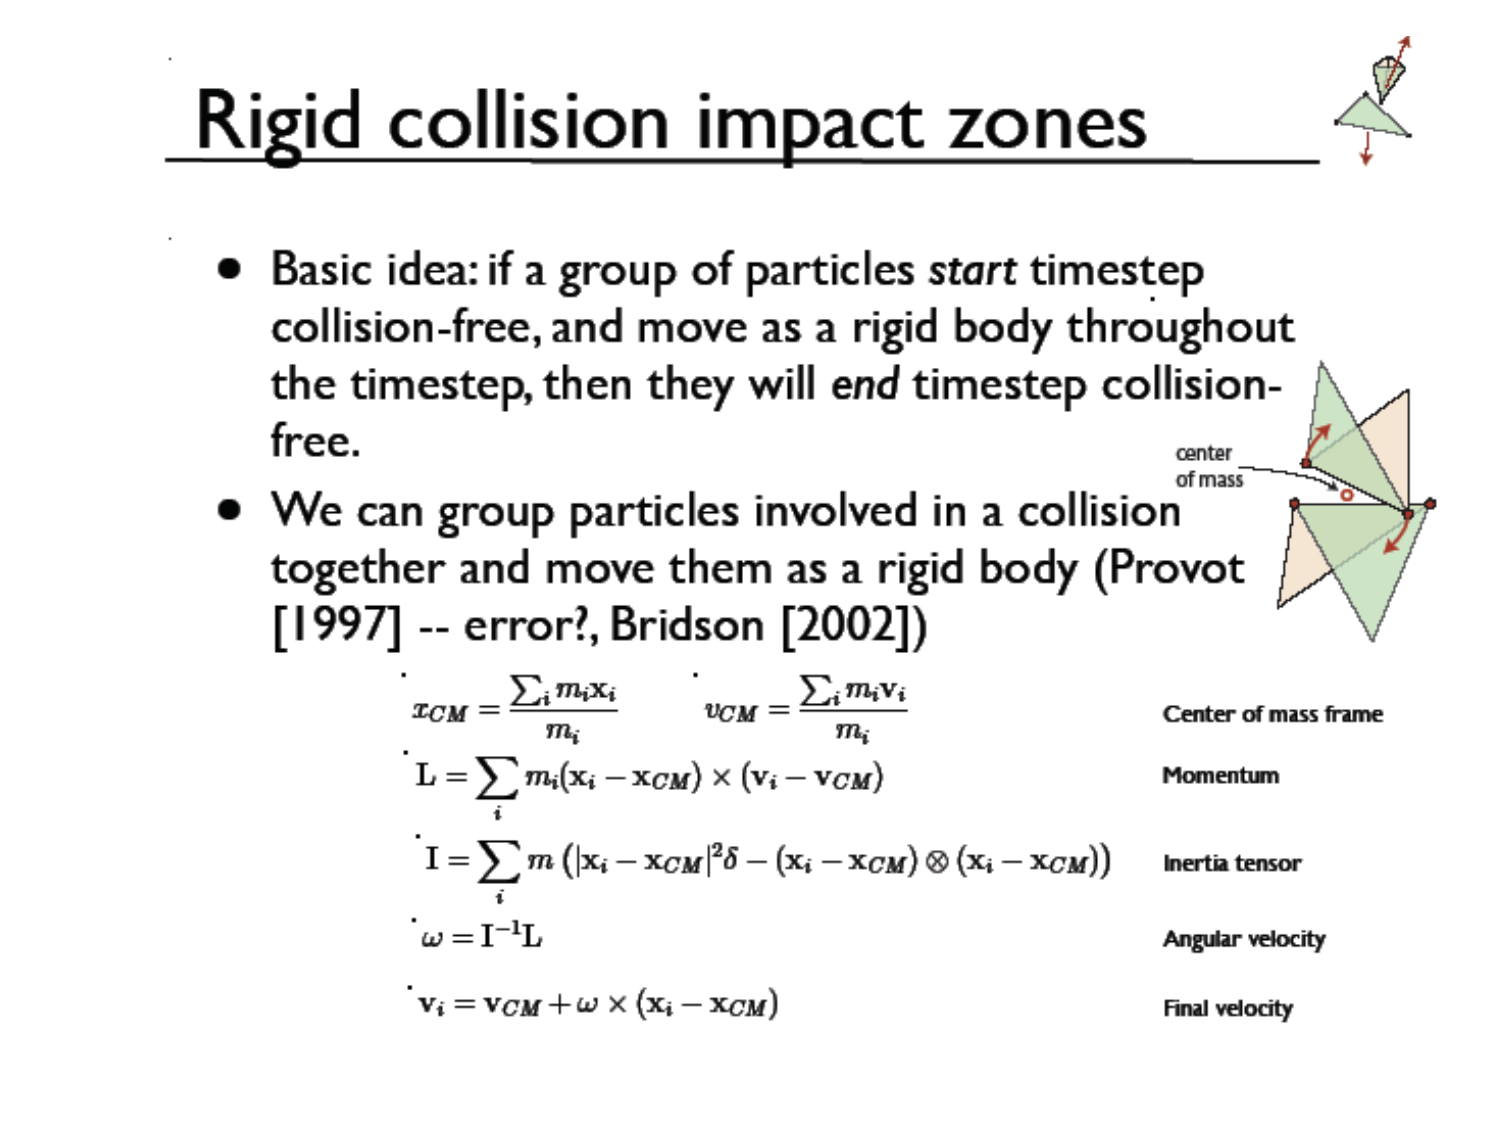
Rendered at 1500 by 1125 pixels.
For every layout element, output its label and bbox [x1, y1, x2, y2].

picture [41, 36, 1447, 1080]
